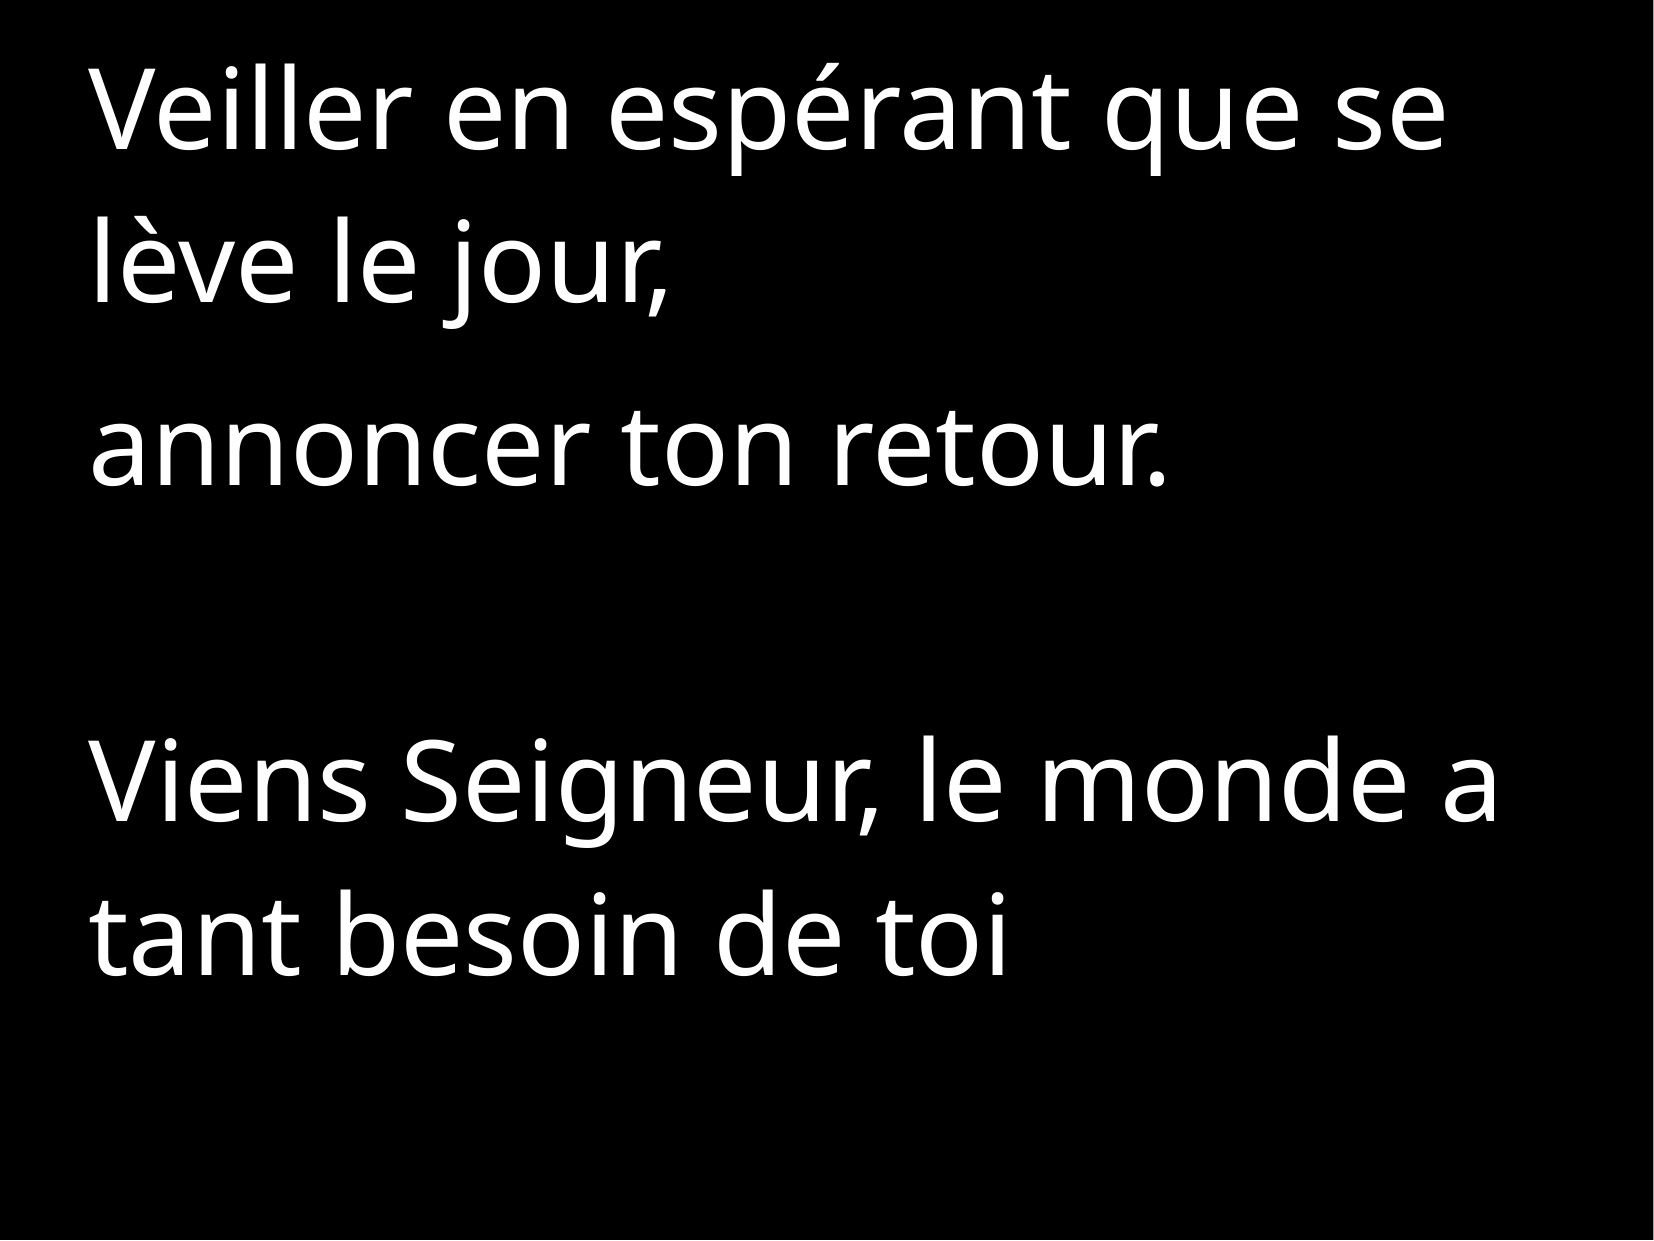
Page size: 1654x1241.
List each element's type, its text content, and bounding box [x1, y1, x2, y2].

list Veiller en espérant que se lève le jour, annoncer ton retour. Viens Seigneur, le monde a tant besoin de toi [88, 29, 1565, 1241]
